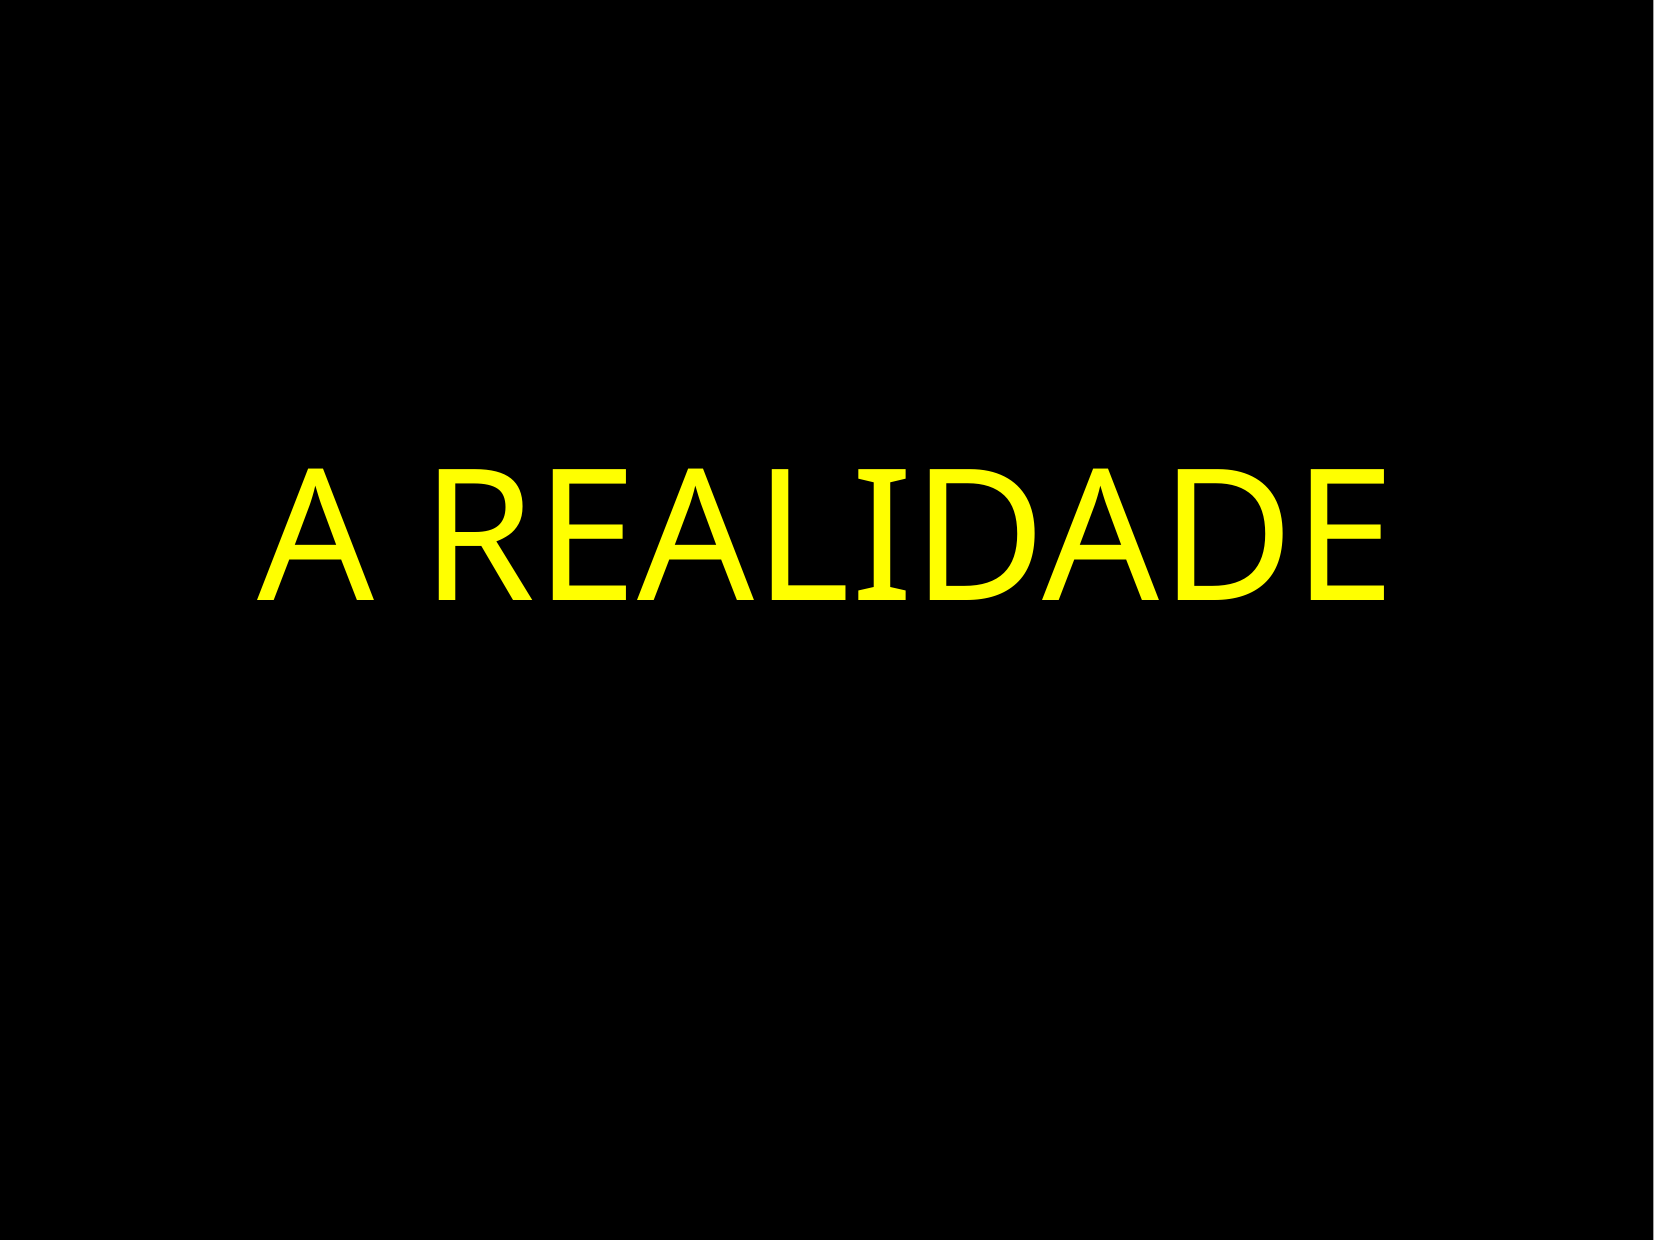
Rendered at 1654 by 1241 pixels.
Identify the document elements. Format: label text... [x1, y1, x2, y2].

subtitle A REALIDADE [82, 49, 1571, 1010]
